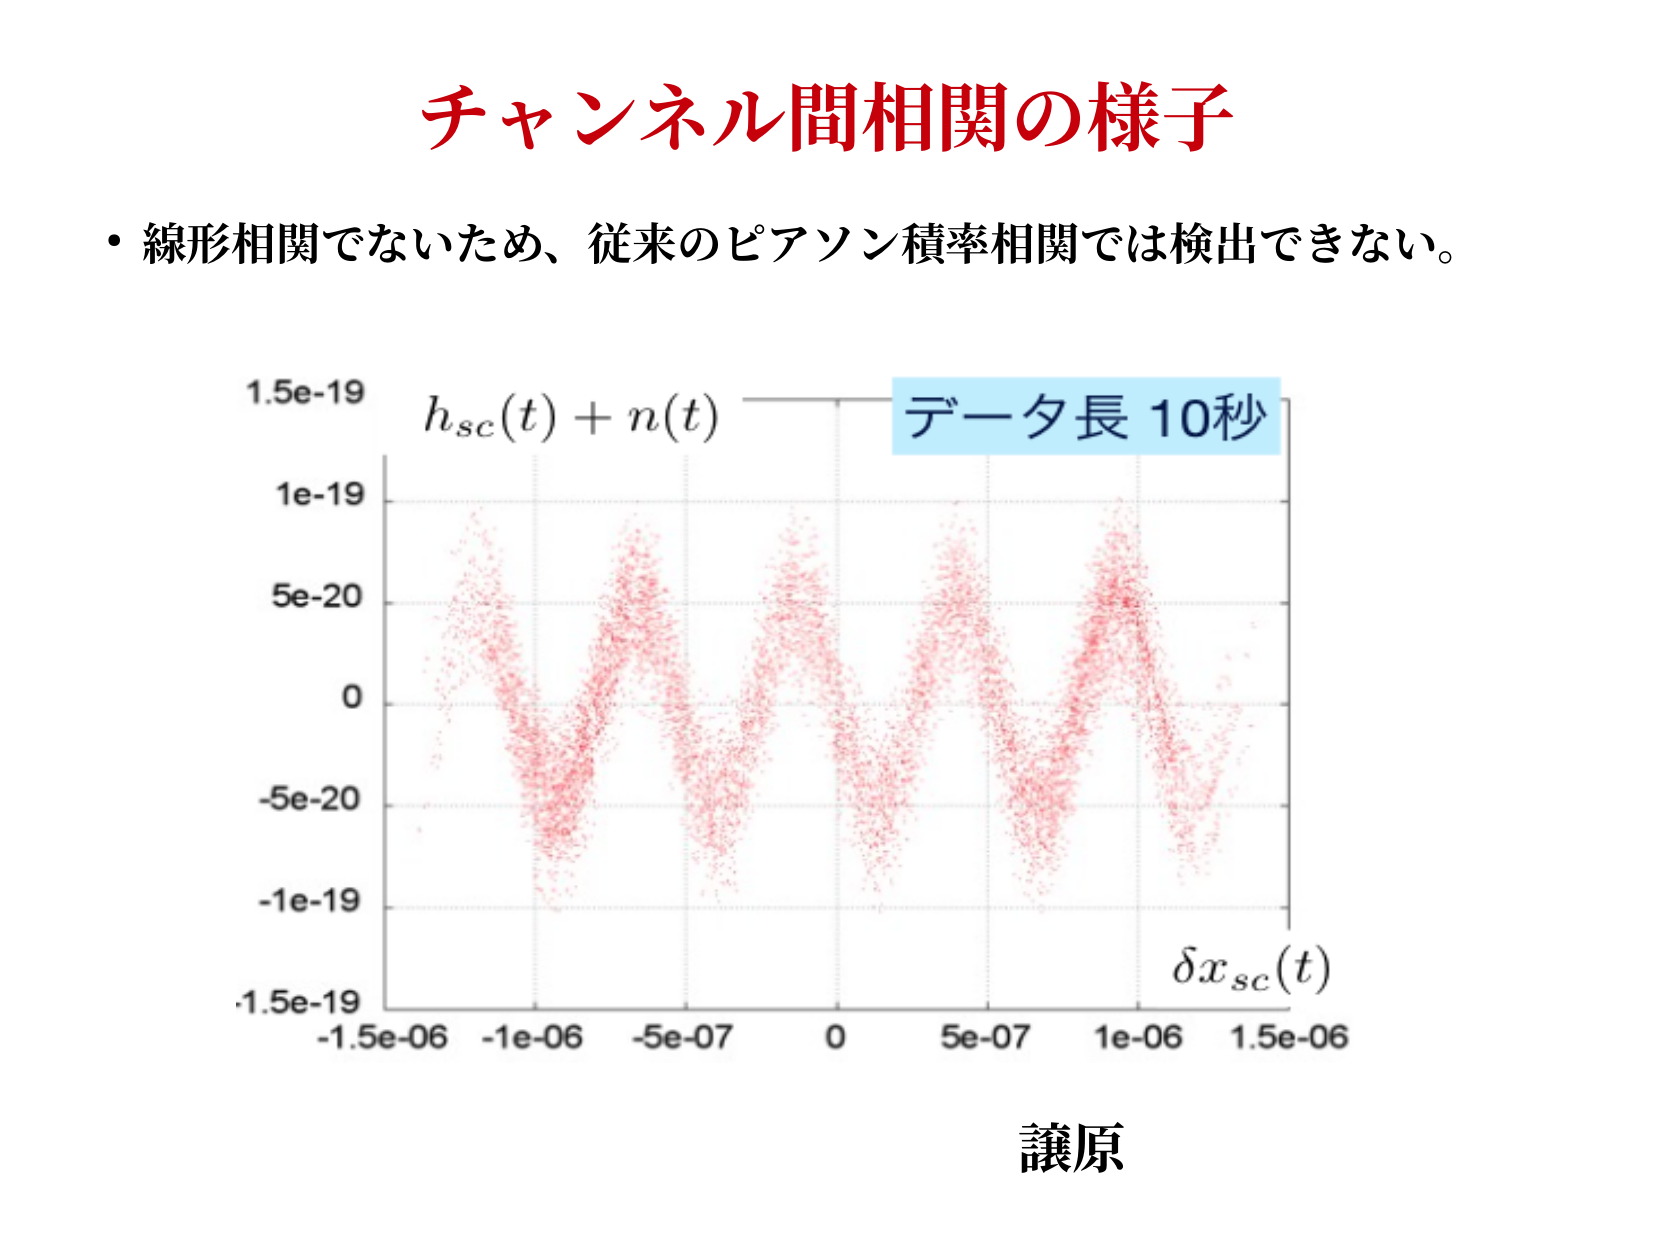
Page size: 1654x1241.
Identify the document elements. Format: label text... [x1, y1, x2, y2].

list 線形相関でないため、従来のピアソン積率相関では検出できない。 [94, 177, 1524, 348]
text_box 譲原 [1003, 1098, 1465, 1168]
title チャンネル間相関の様子 [82, 49, 1571, 178]
picture [236, 361, 1359, 1063]
